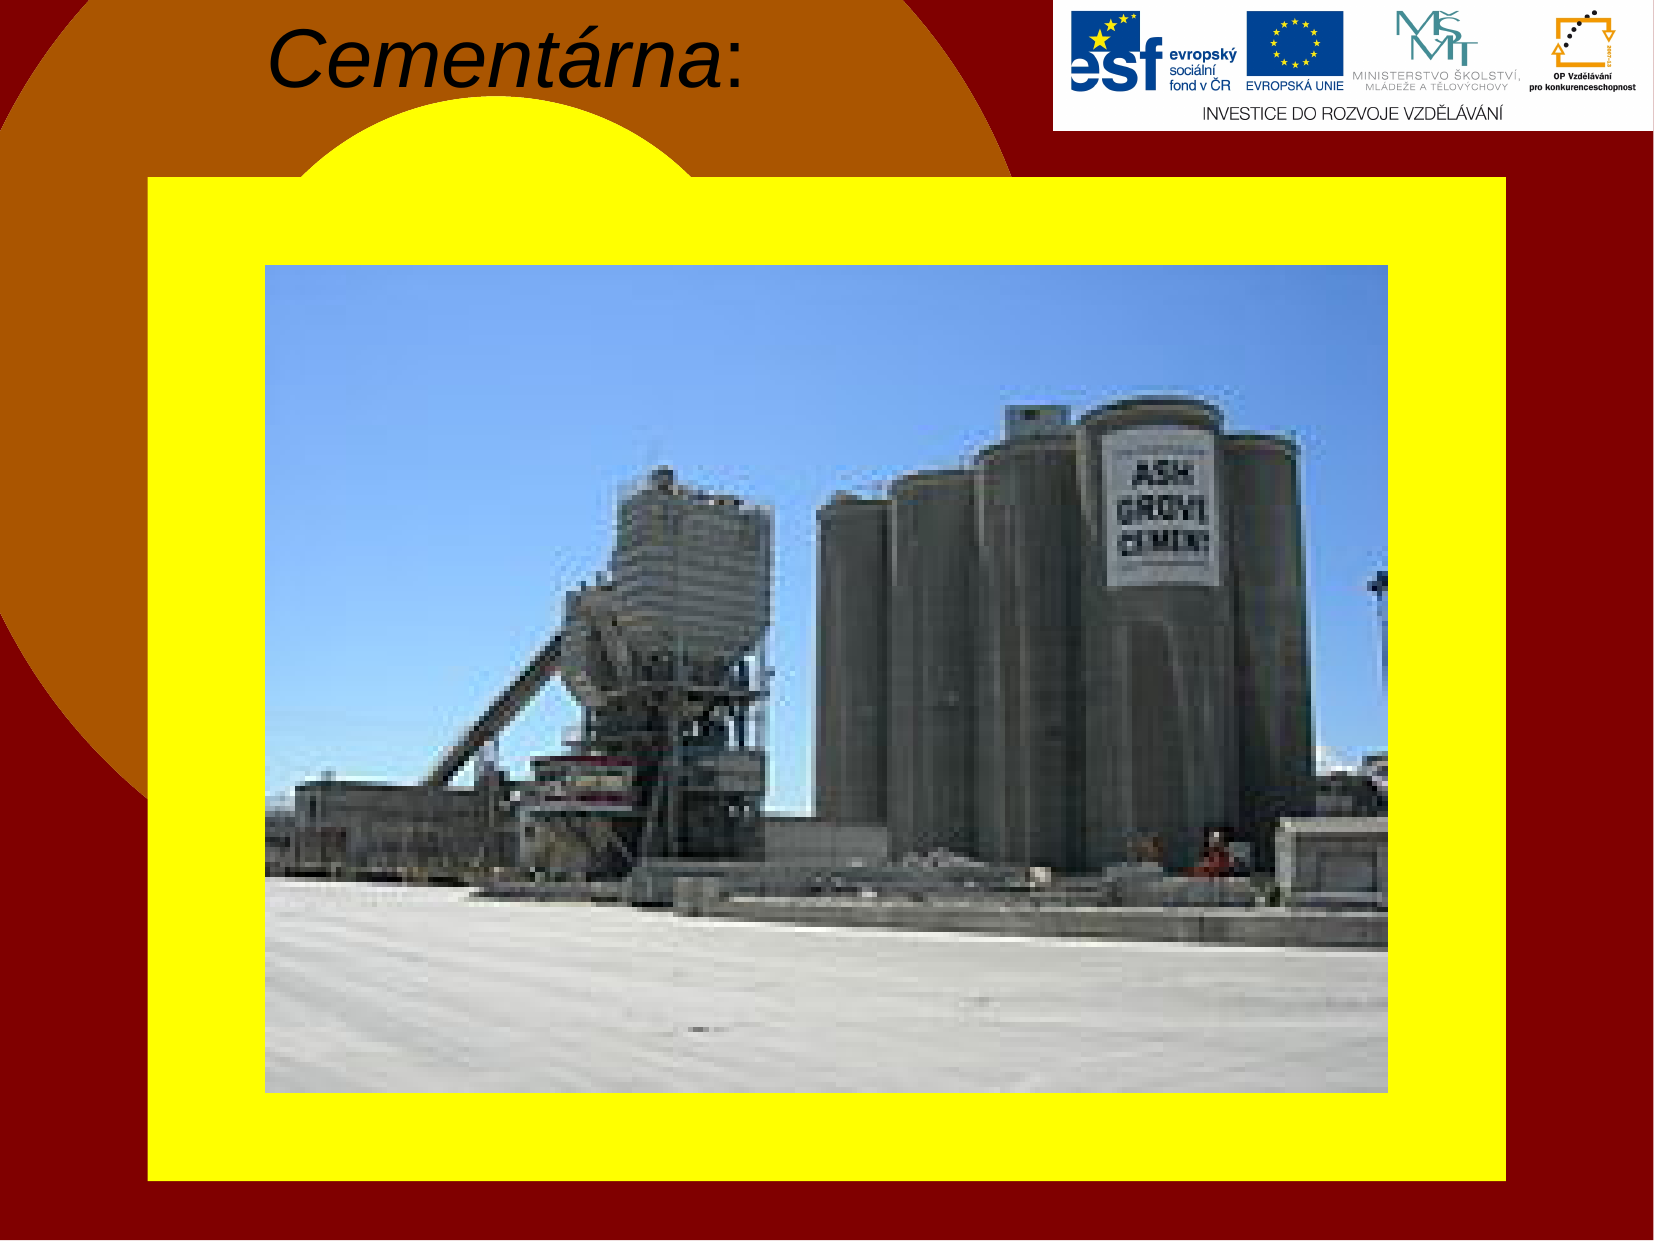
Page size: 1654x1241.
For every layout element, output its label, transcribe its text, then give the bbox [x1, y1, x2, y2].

text_box [147, 177, 1506, 1182]
picture [265, 265, 1388, 1093]
picture [1053, 0, 1654, 131]
title Cementárna: [80, 0, 1569, 163]
